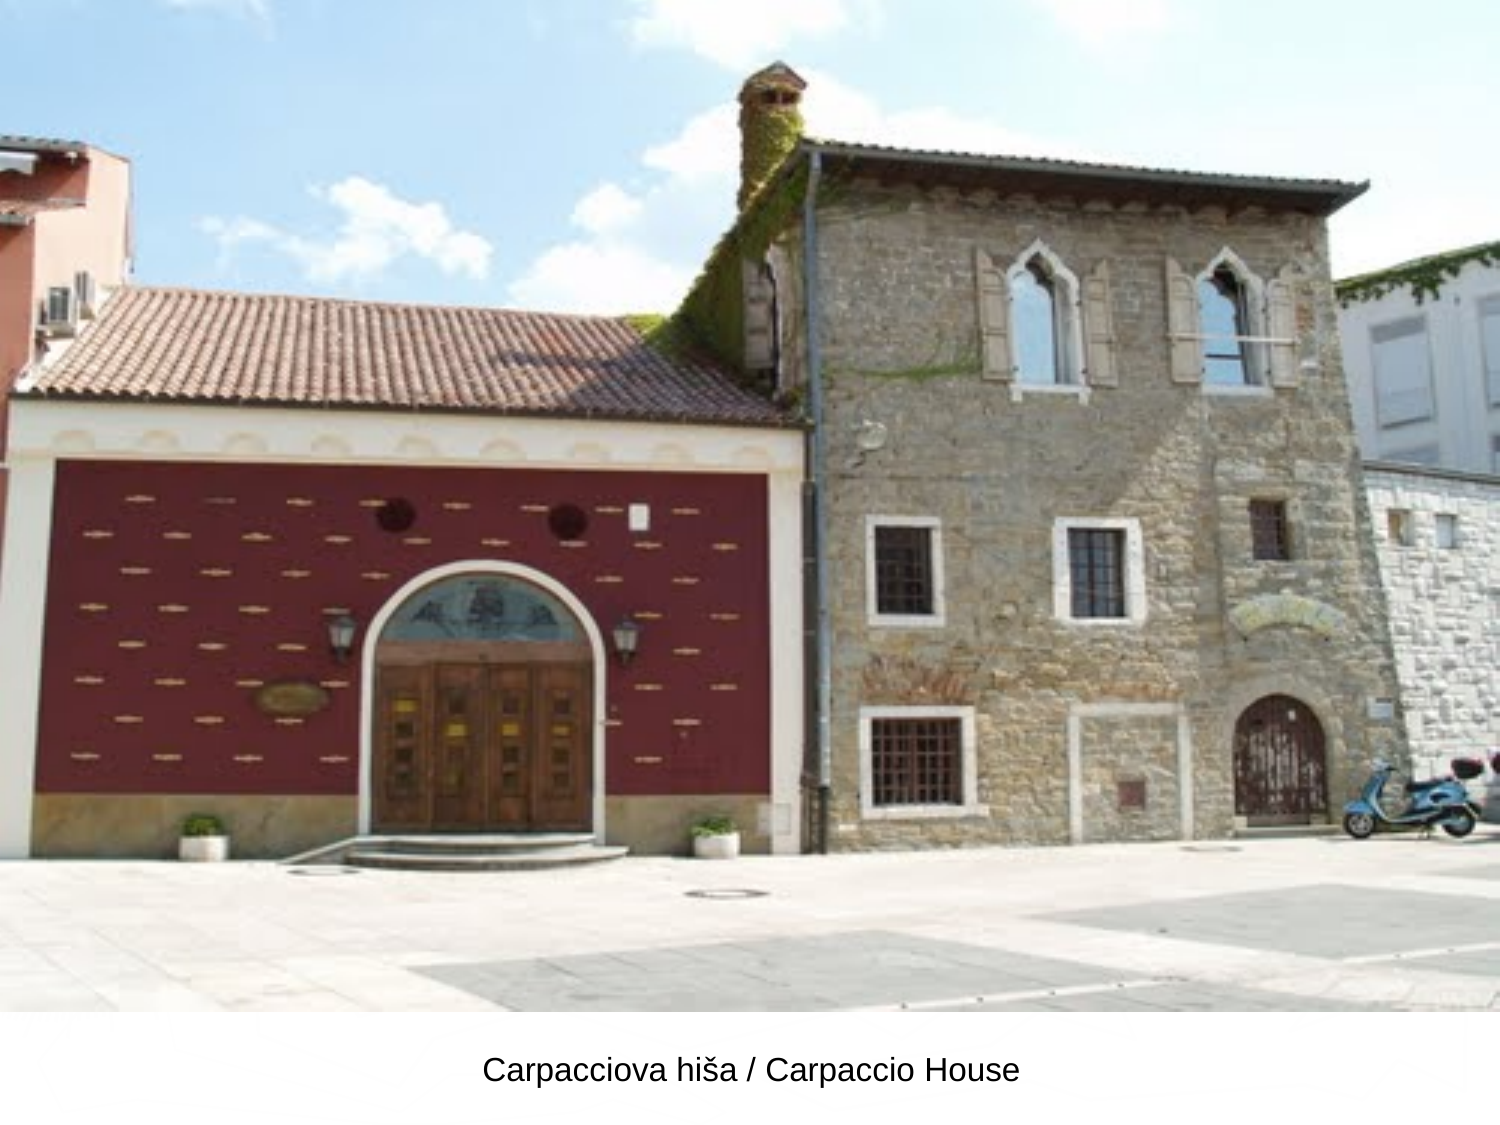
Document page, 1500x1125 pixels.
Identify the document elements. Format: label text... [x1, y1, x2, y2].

text_box Carpacciova hiša / Carpaccio House [76, 1012, 1427, 1125]
picture [0, 0, 1500, 1012]
